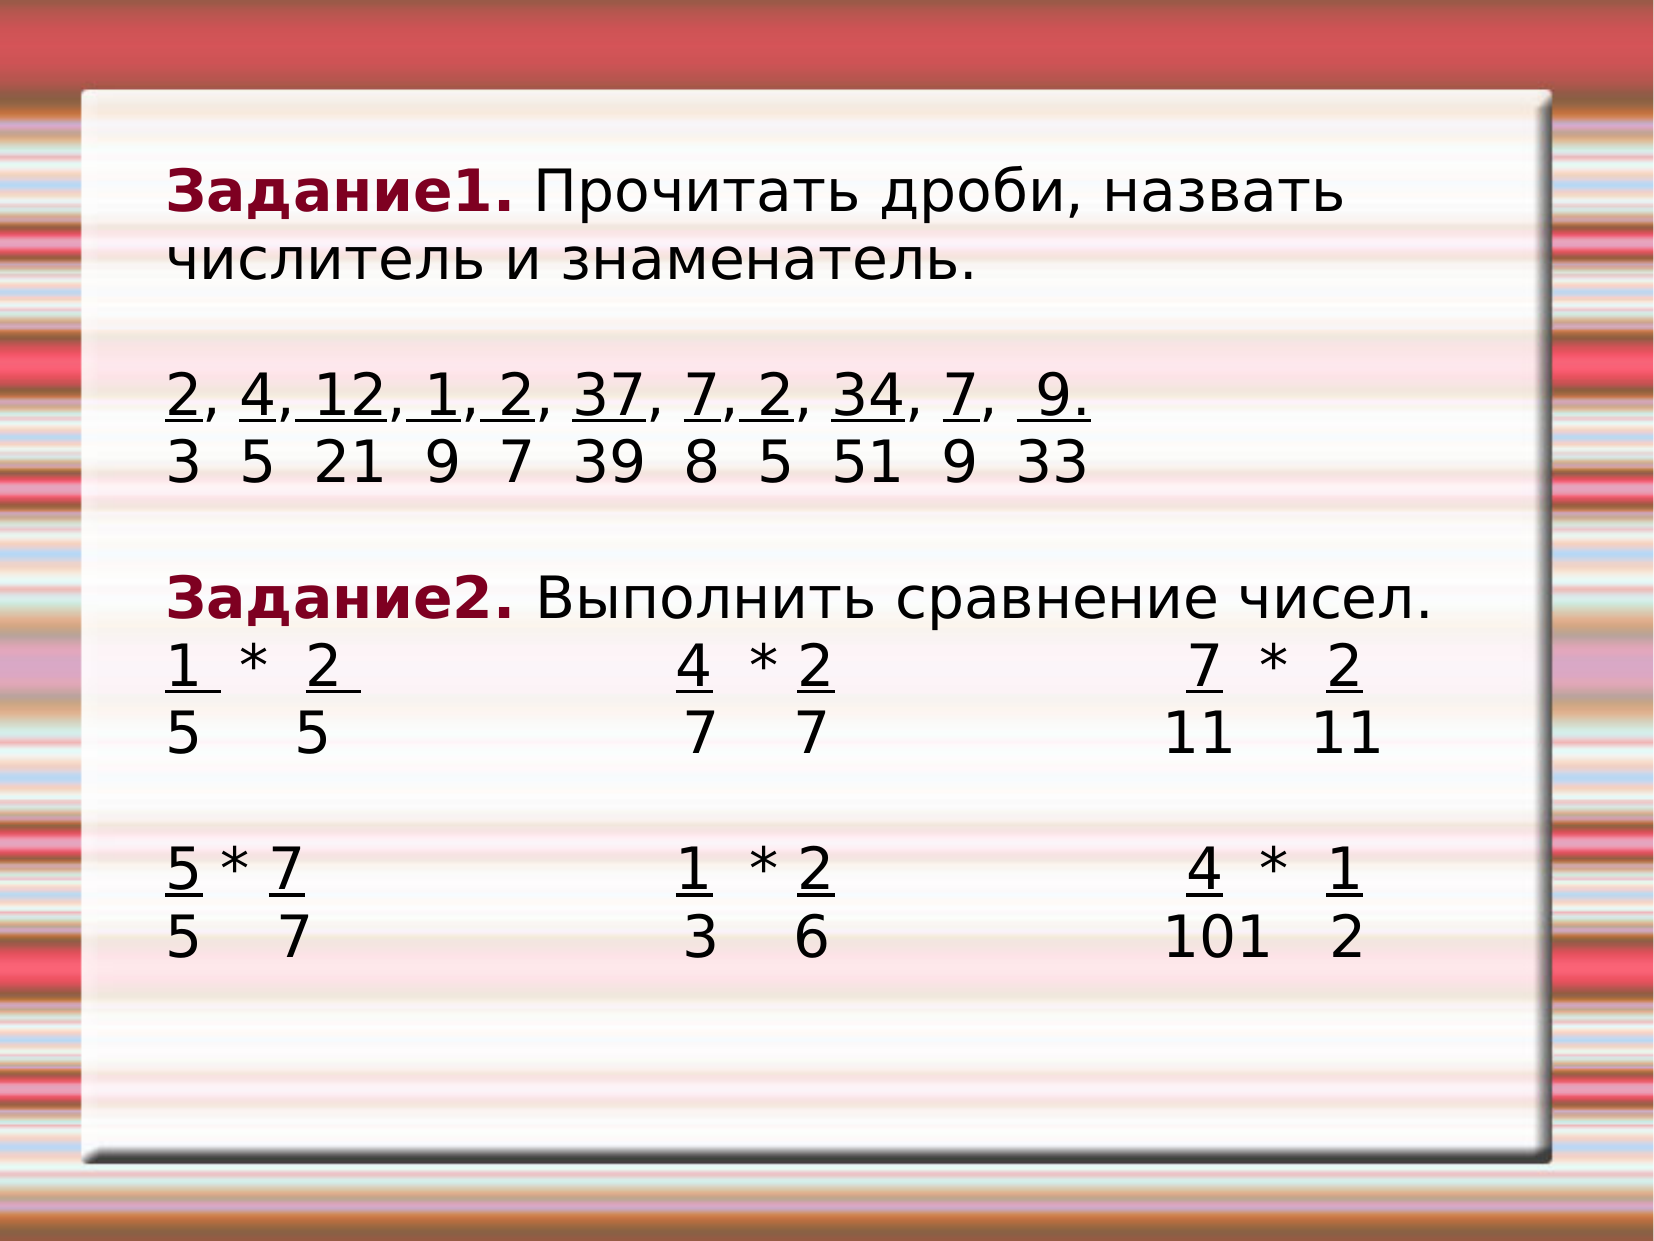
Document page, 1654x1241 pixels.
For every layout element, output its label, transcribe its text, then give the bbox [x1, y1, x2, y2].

text_box Задание1. Прочитать дроби, назвать числитель и знаменатель. 2, 4, 12, 1, 2, 37, 7, 2, 34, 7, 9. 3 5 21 9 7 39 8 5 51 9 33 Задание2. Выполнить сравнение чисел. 1 * 2 4 * 2 7 * 2 5 5 7 7 11 11 5 * 7 1 * 2 4 * 1 5 7 3 6 101 2 [118, 118, 1506, 1147]
picture [0, 0, 1654, 1241]
